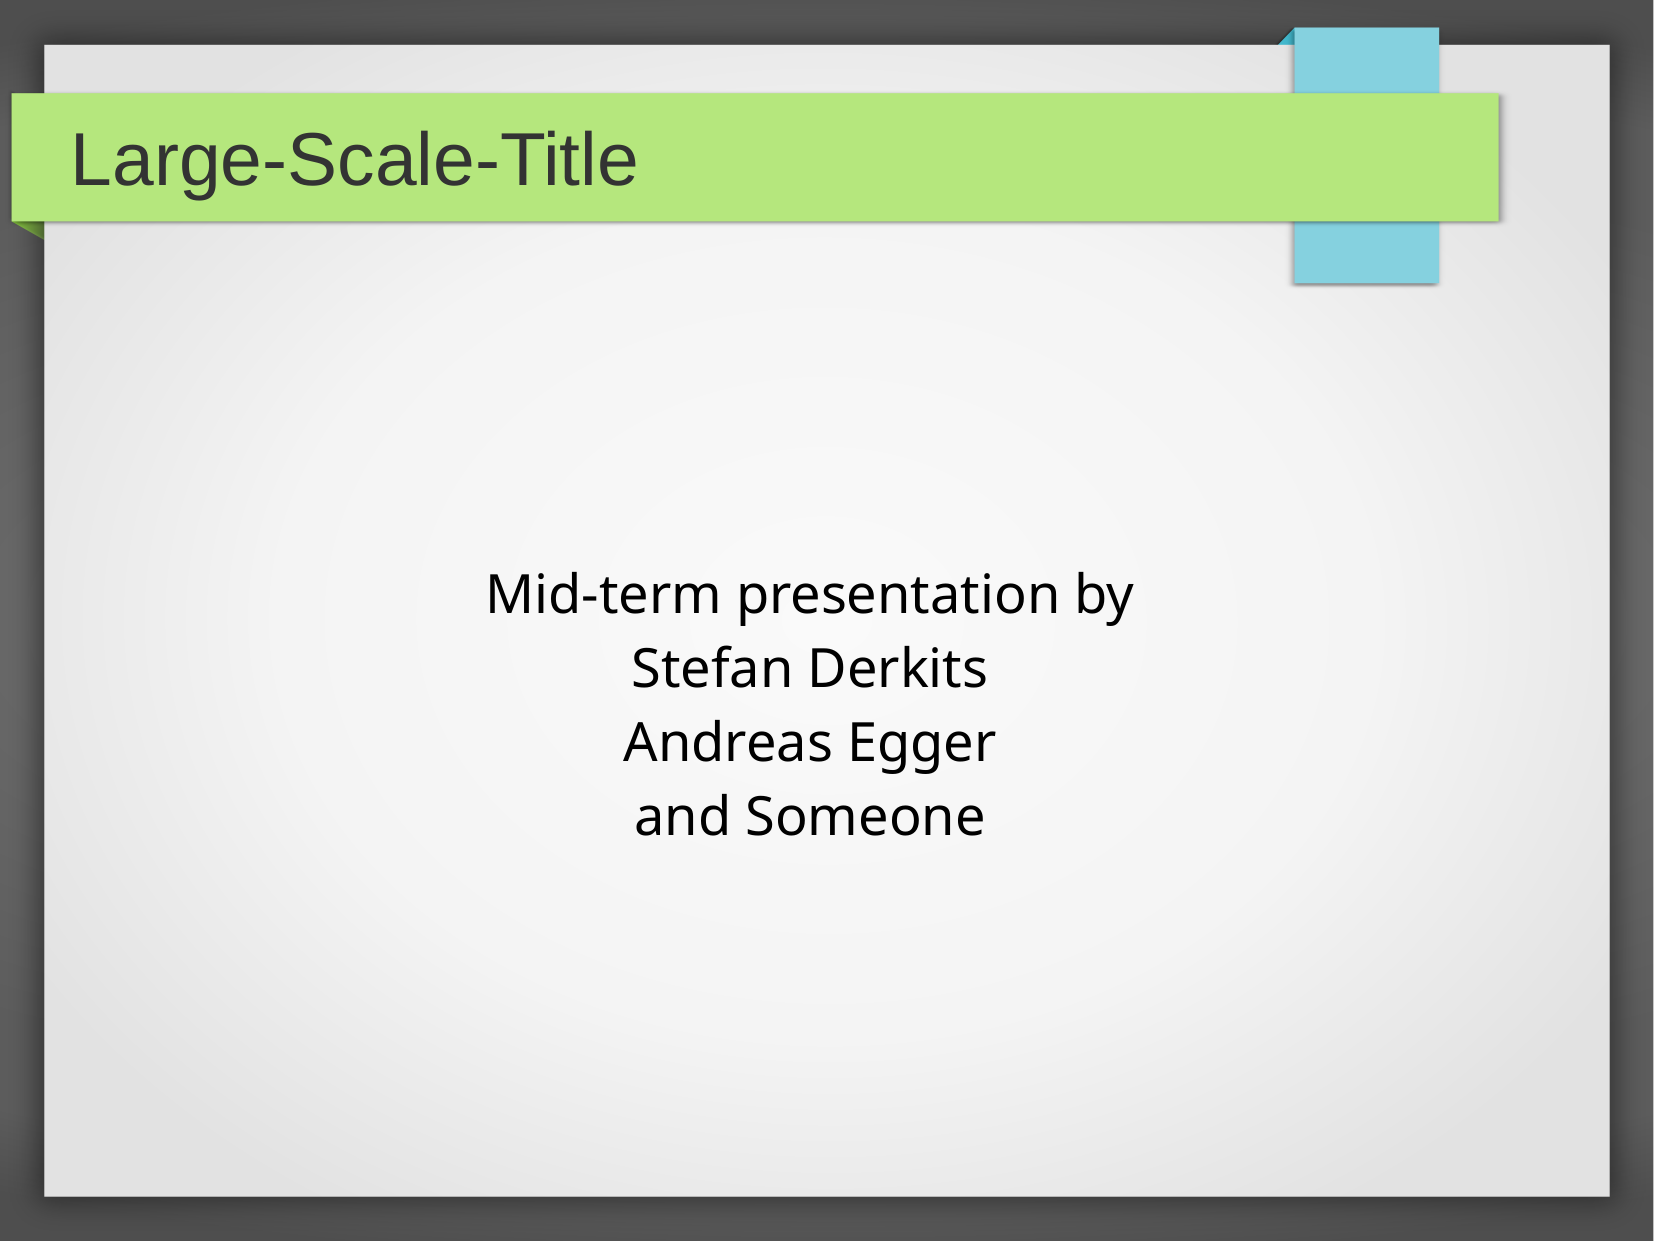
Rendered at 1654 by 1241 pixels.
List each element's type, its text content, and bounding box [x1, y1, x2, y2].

picture [0, 0, 1654, 1241]
subtitle Mid-term presentation by Stefan Derkits Andreas Egger and Someone [82, 343, 1538, 1063]
title Large-Scale-Title [70, 106, 1229, 213]
